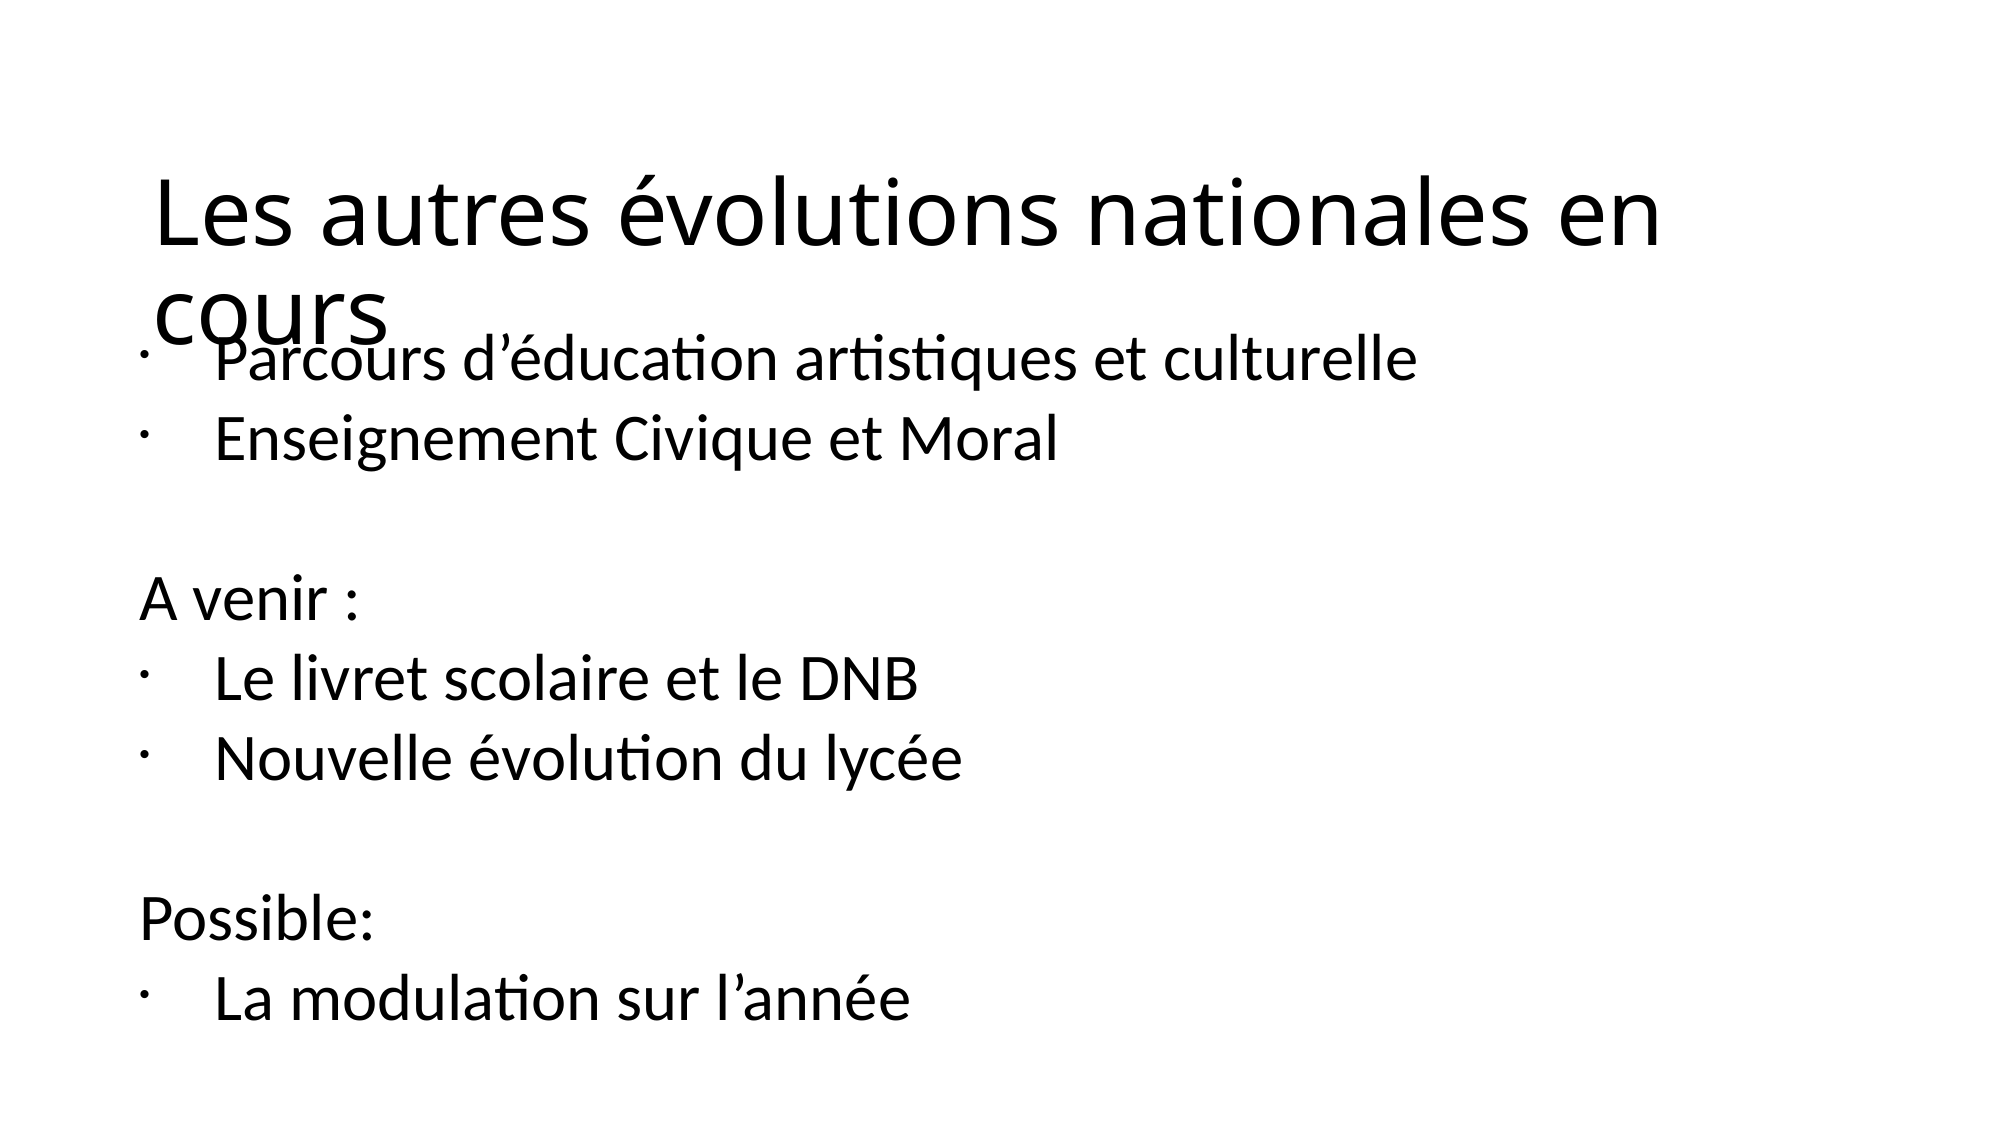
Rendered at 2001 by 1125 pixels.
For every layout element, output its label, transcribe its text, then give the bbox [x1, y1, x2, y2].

text_box Parcours d’éducation artistiques et culturelle Enseignement Civique et Moral A venir : Le livret scolaire et le DNB Nouvelle évolution du lycée Possible: La modulation sur l’année [124, 306, 1803, 1122]
title Les autres évolutions nationales en cours [137, 59, 1863, 278]
